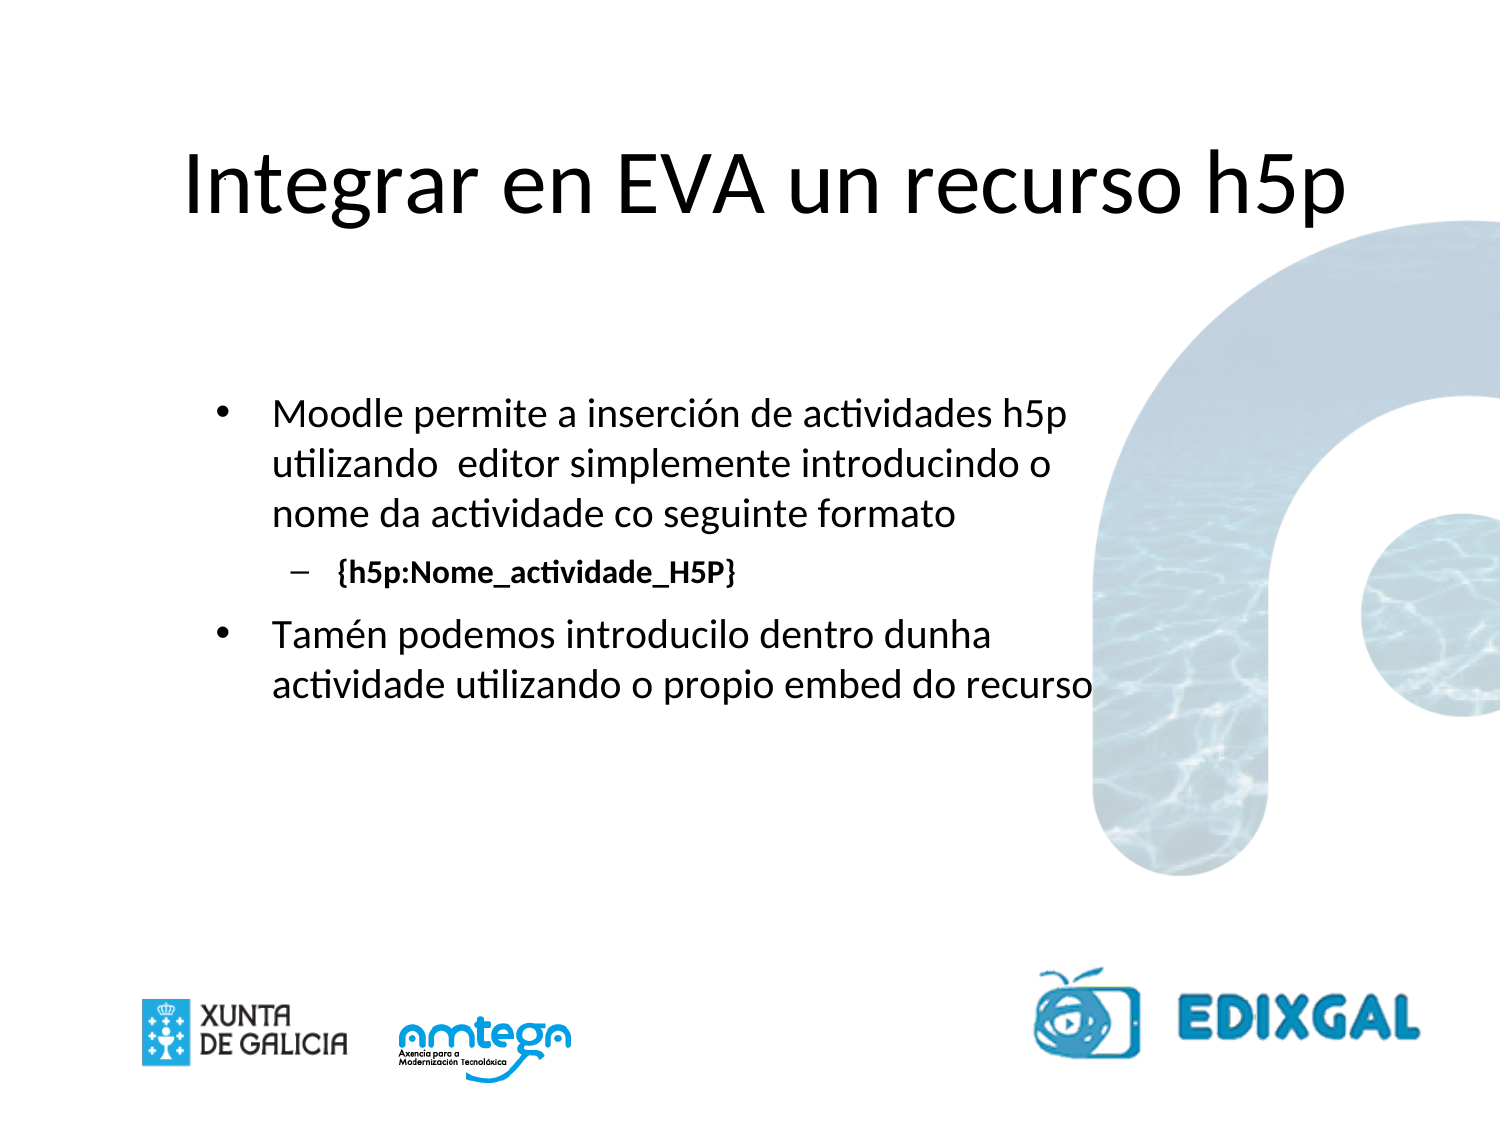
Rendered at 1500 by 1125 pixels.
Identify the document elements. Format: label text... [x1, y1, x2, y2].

picture [375, 996, 586, 1102]
picture [105, 978, 372, 1079]
picture [1019, 149, 1500, 926]
picture [1027, 966, 1430, 1063]
list Moodle permite a inserción de actividades h5p utilizando editor simplemente introducindo o nome da actividade co seguinte formato {h5p:Nome_actividade_H5P} Tamén podemos introducilo dentro dunha actividade utilizando o propio embed do recurso [200, 377, 1019, 768]
title Integrar en EVA un recurso h5p [90, 59, 1441, 295]
